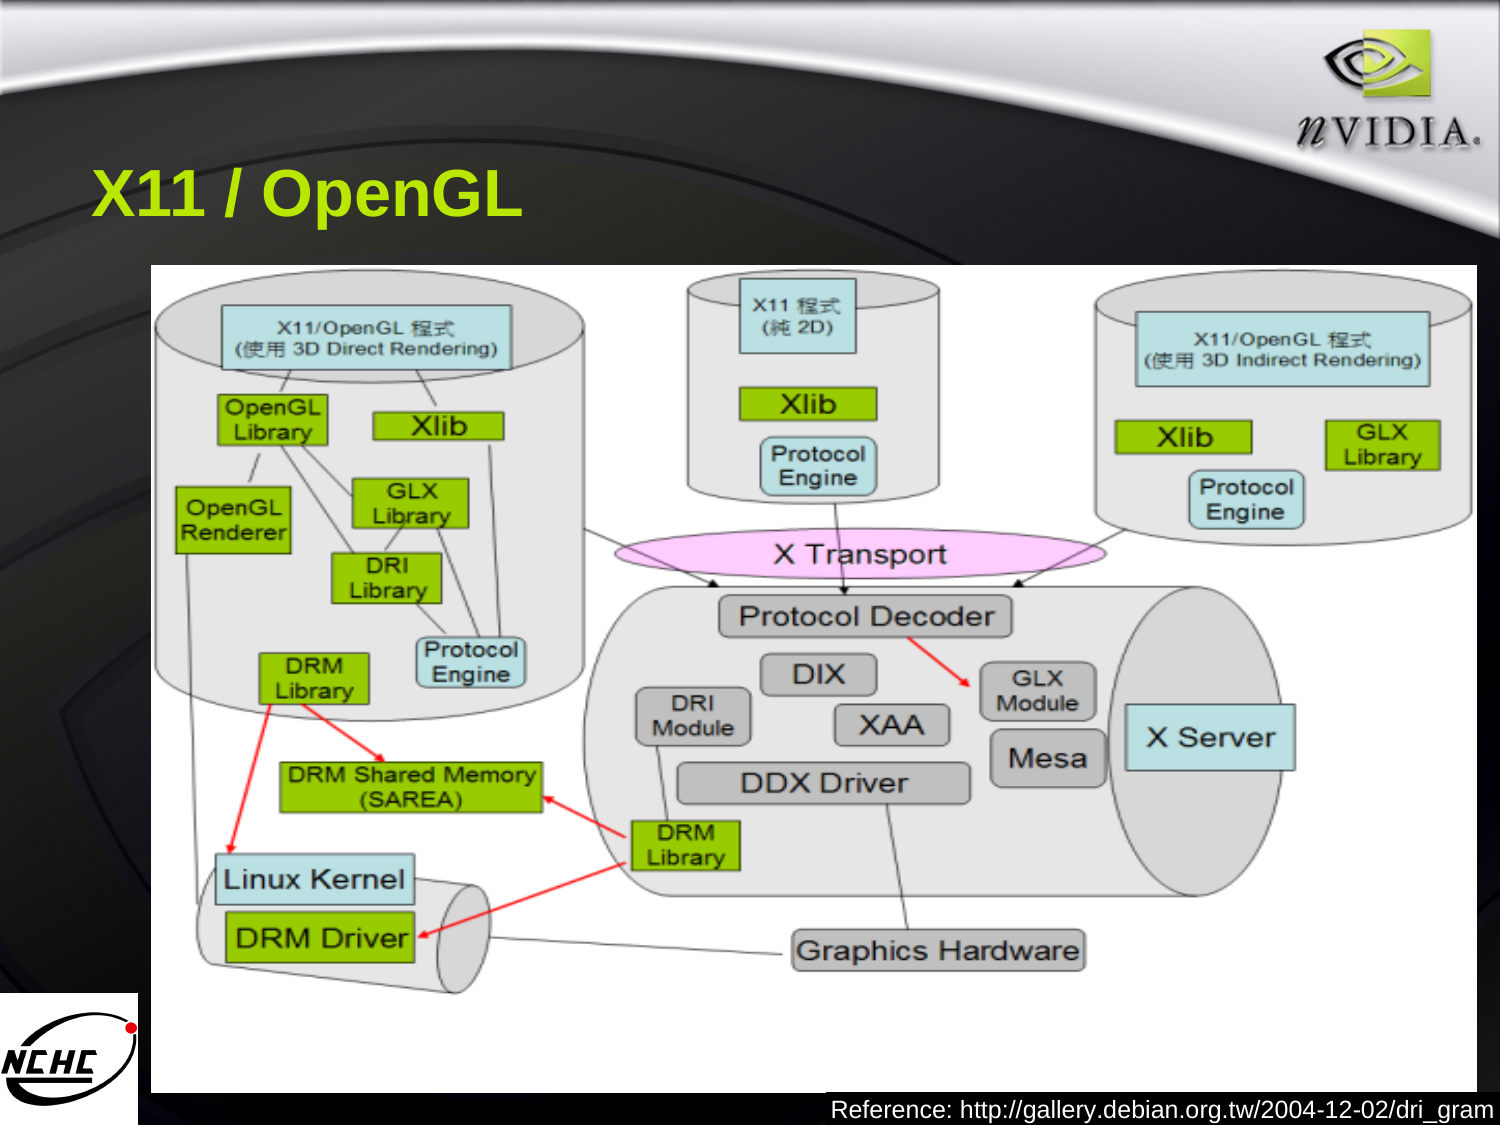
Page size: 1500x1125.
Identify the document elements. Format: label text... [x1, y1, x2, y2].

title X11 / OpenGL [91, 153, 1213, 234]
picture [0, 0, 1500, 1125]
text_box Reference: http://gallery.debian.org.tw/2004-12-02/dri_gram [826, 1092, 1500, 1125]
